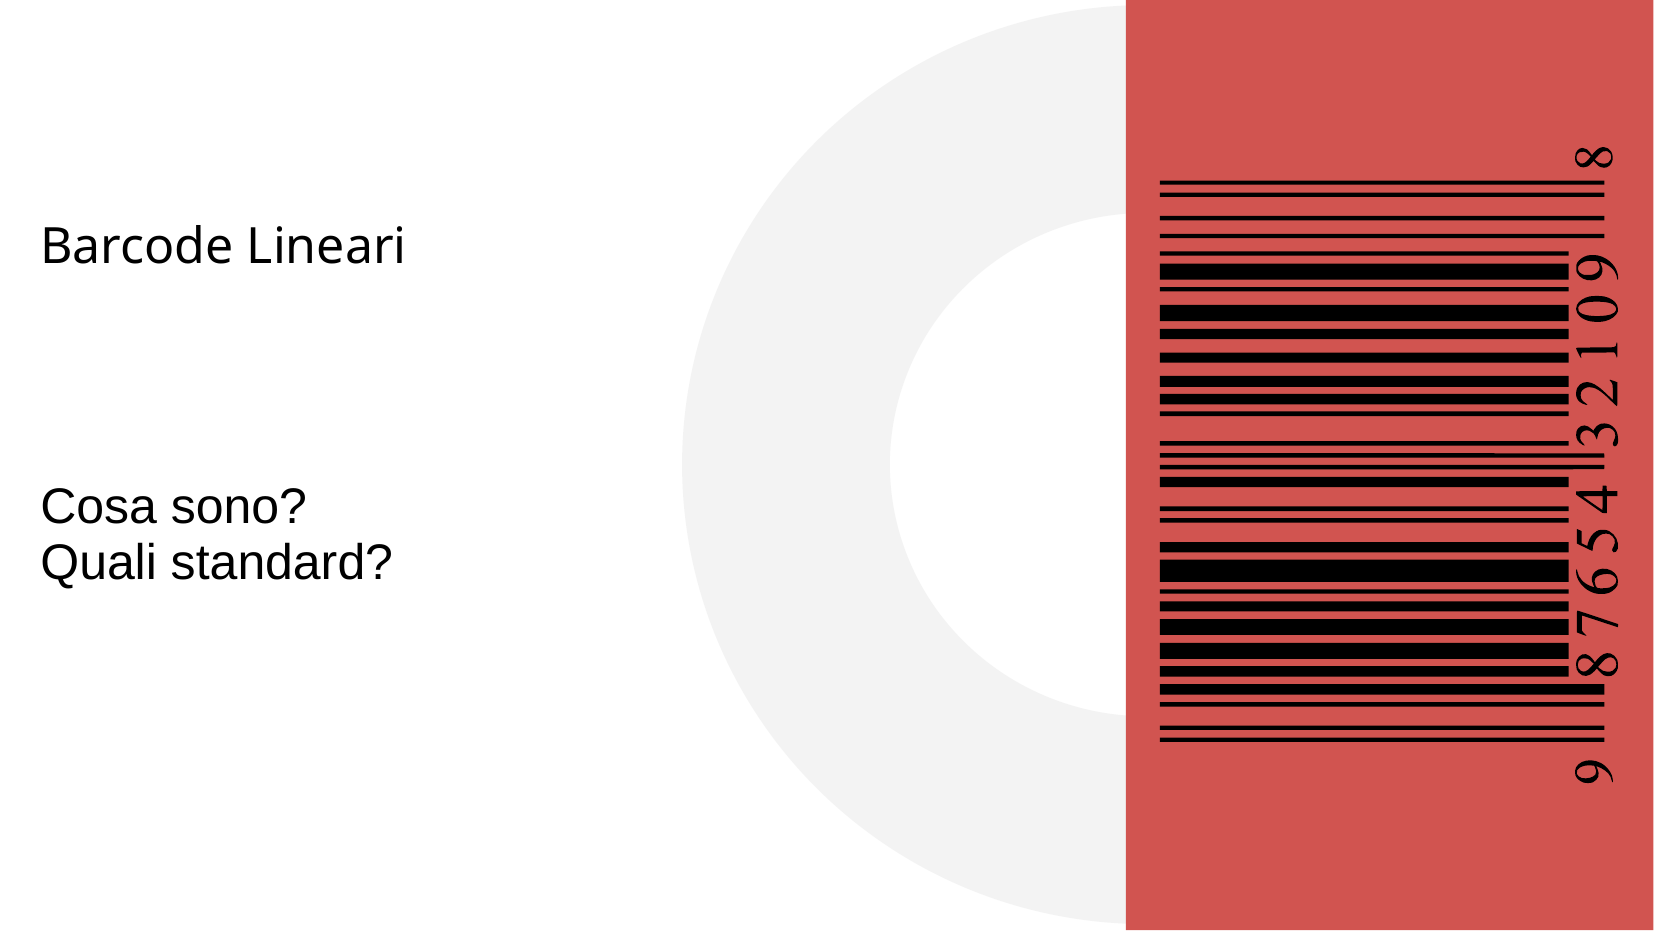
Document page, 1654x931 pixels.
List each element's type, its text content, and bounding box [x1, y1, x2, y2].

subtitle Cosa sono? Quali standard? [40, 357, 620, 712]
picture [1159, 147, 1619, 784]
title Barcode Lineari [40, 186, 621, 302]
